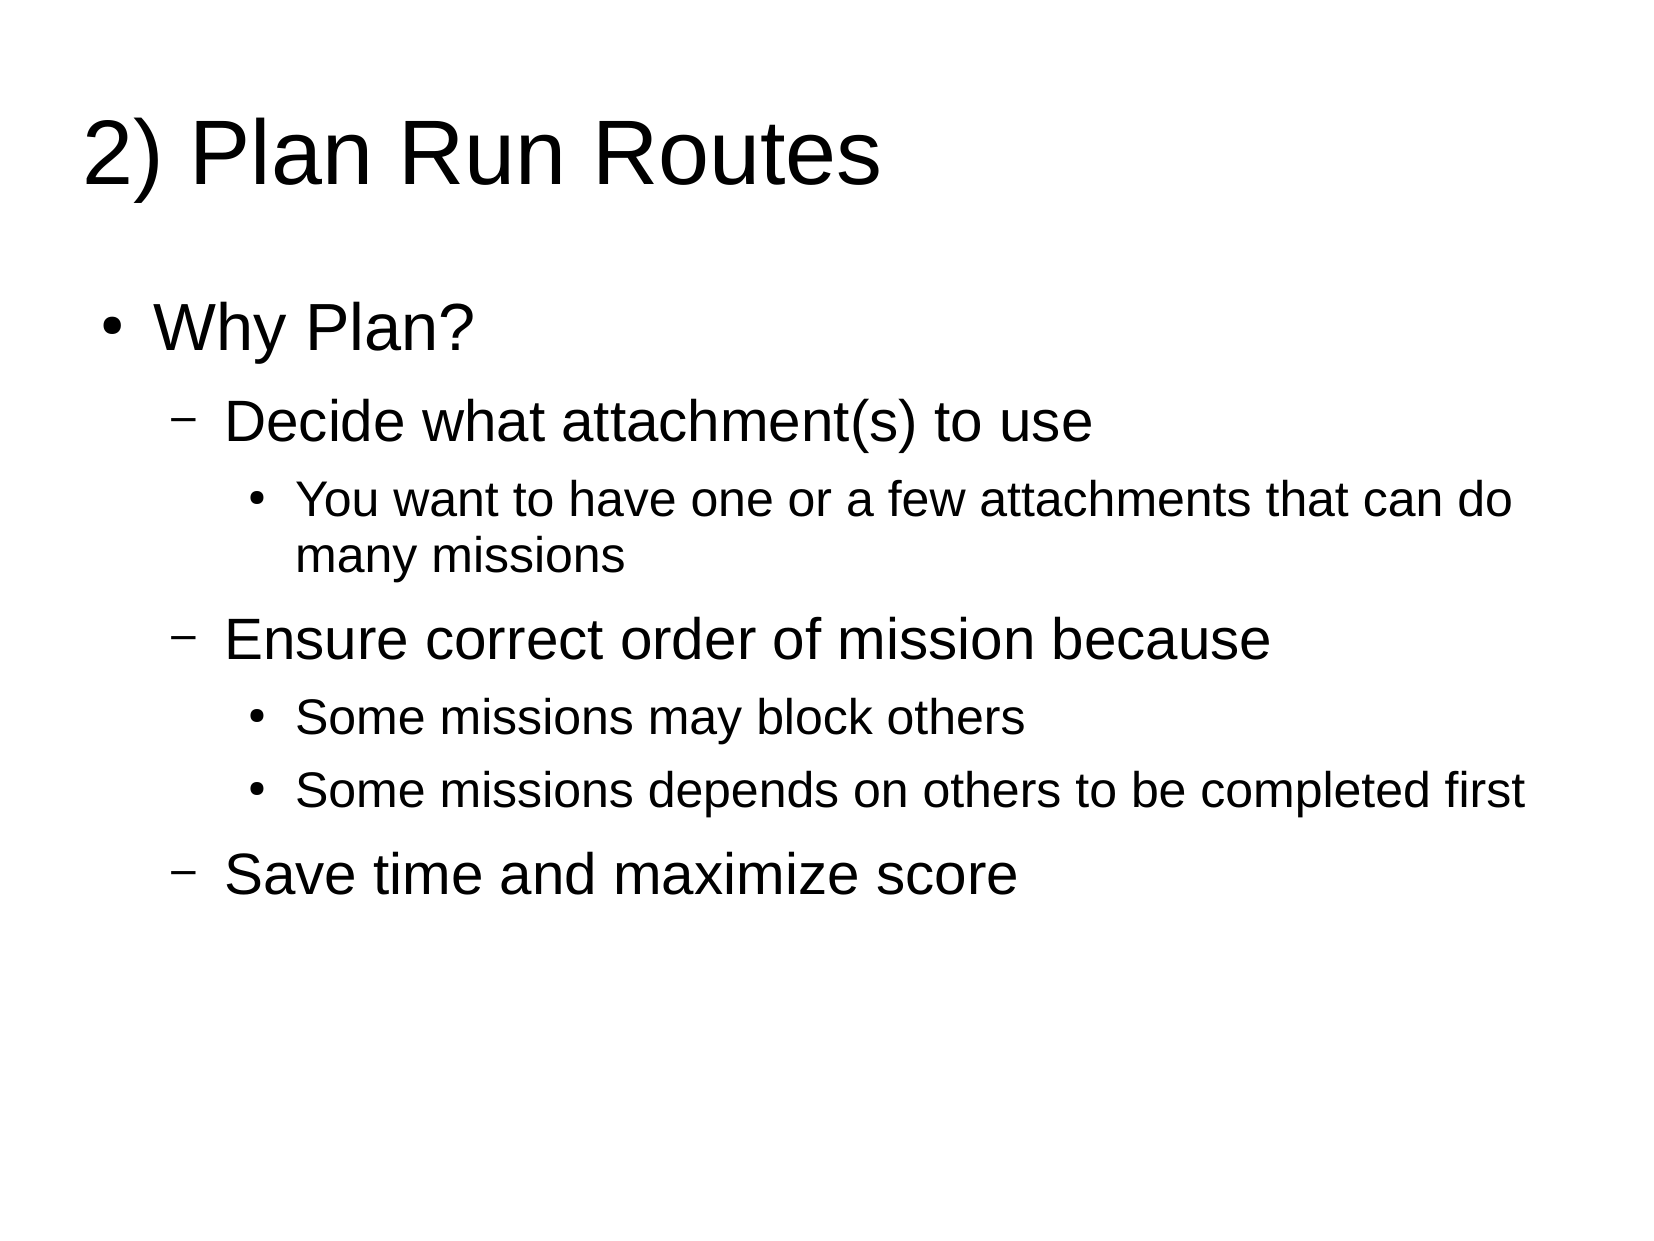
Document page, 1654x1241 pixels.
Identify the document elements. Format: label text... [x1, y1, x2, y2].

title 2) Plan Run Routes [82, 49, 1571, 257]
list Why Plan? Decide what attachment(s) to use You want to have one or a few attachments that can do many missions Ensure correct order of mission because Some missions may block others Some missions depends on others to be completed first Save time and maximize score [82, 290, 1571, 1010]
